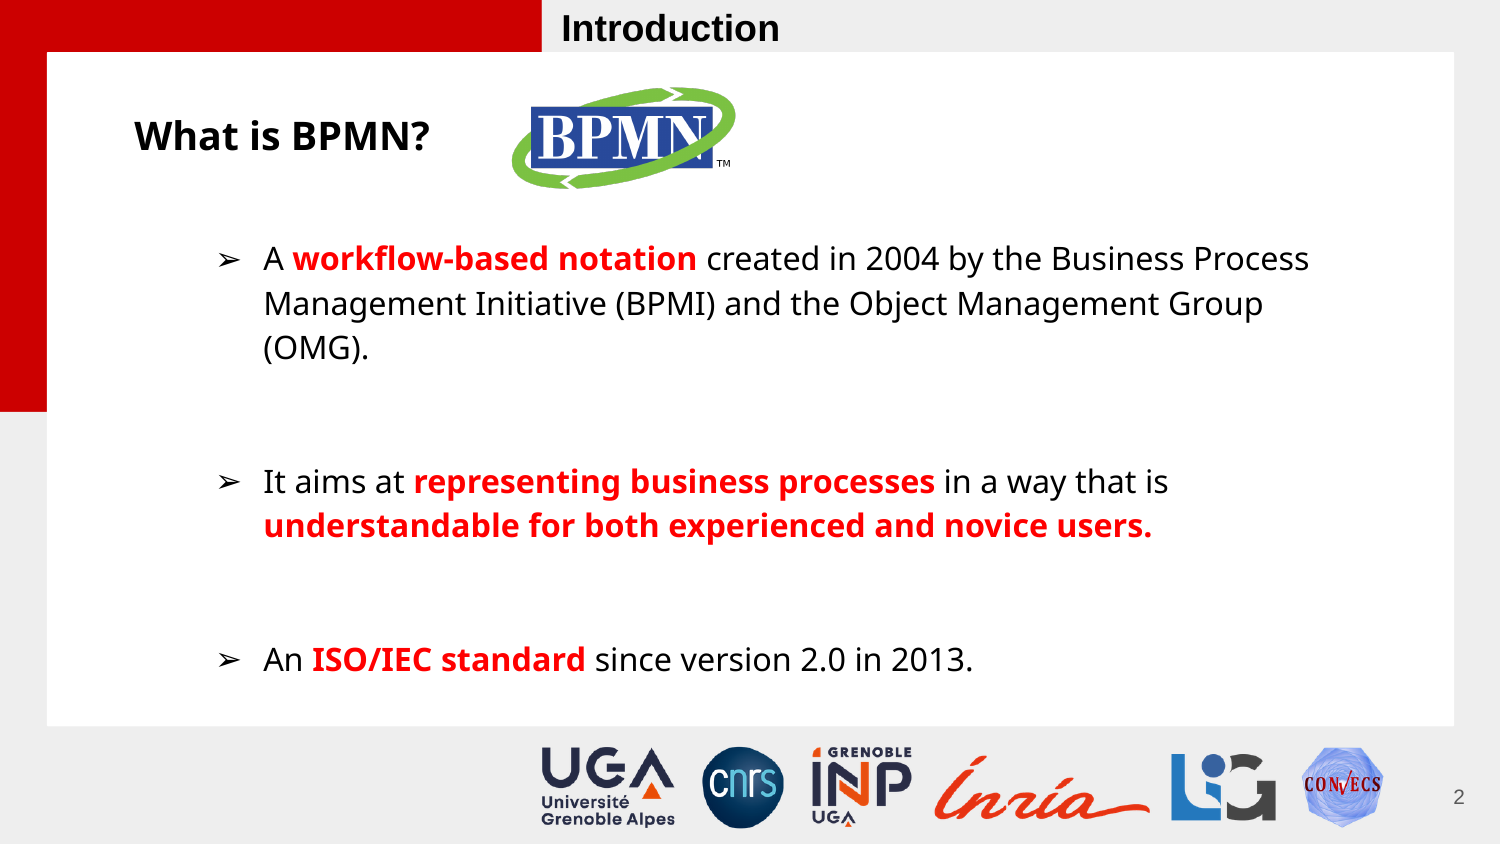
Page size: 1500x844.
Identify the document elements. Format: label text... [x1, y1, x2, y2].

text_box What is BPMN? A workflow-based notation created in 2004 by the Business Process Management Initiative (BPMI) and the Object Management Group (OMG). It aims at representing business processes in a way that is understandable for both experienced and novice users. An ISO/IEC standard since version 2.0 in 2013. [119, 88, 1381, 744]
picture [0, 0, 1500, 844]
text_box Introduction [546, 0, 1441, 55]
slide_number <numéro> [1389, 764, 1480, 830]
